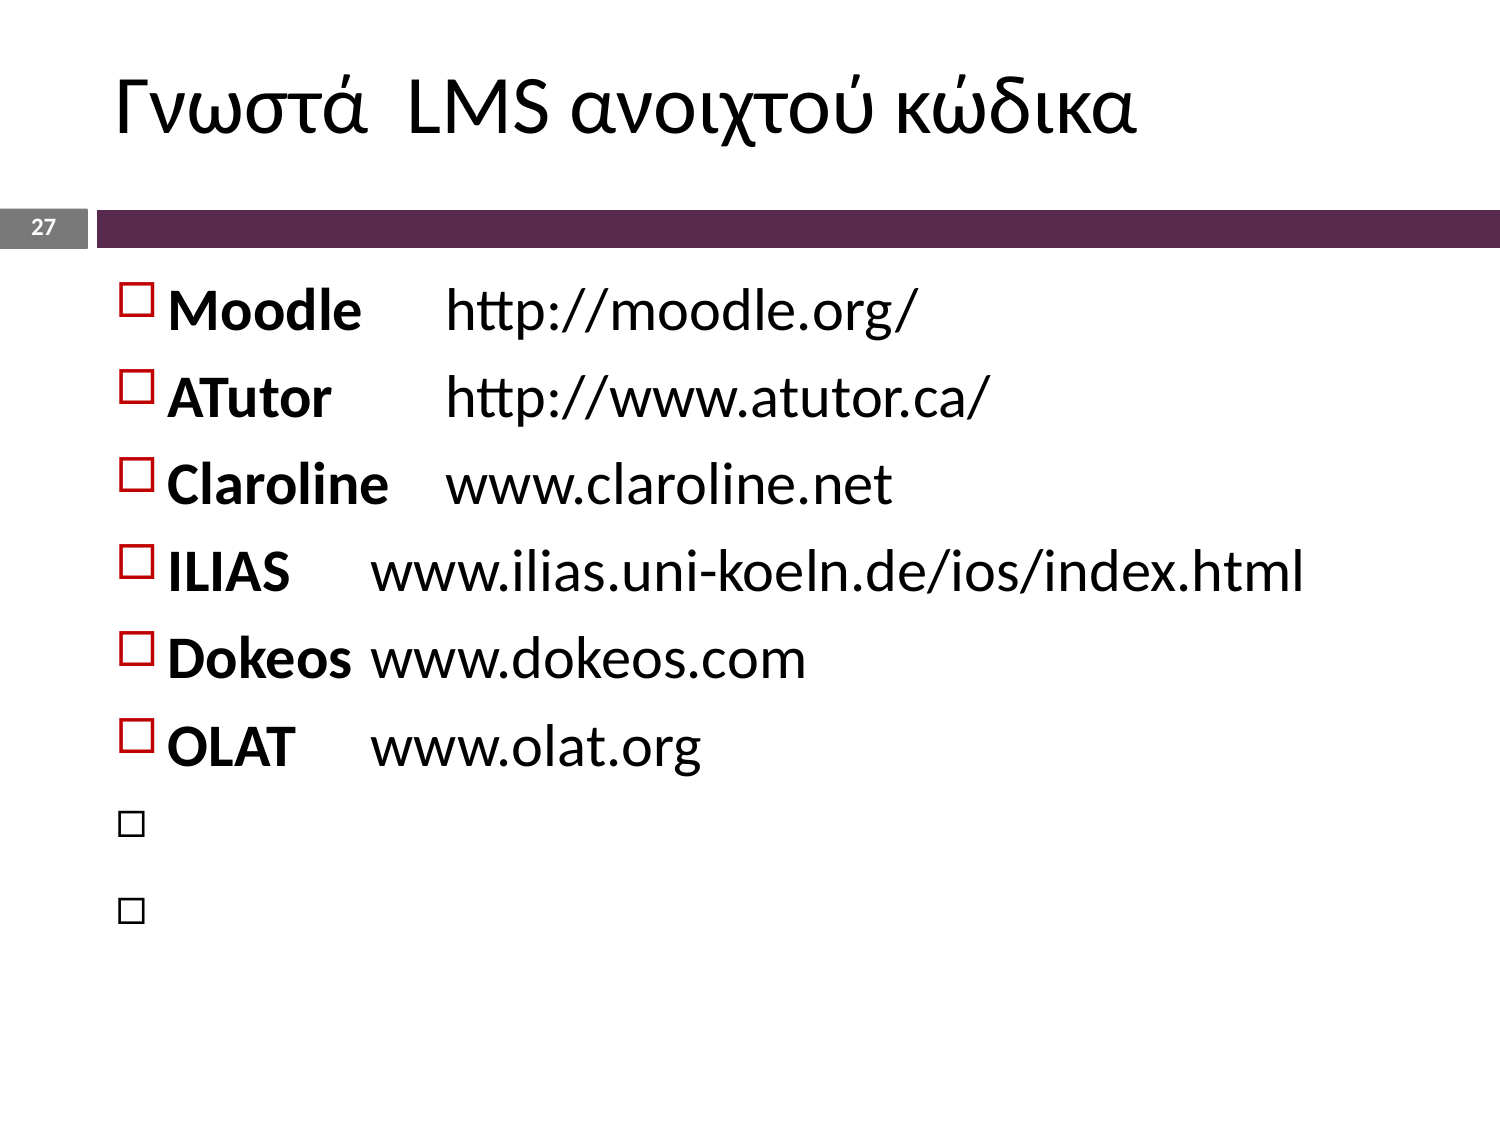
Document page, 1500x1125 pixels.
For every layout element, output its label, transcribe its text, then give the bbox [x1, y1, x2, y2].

title Γνωστά LMS ανοιχτού κώδικα [100, 19, 1438, 182]
list Moodle http://moodle.org/ ATutor http://www.atutor.ca/ Claroline www.claroline.net ILIAS www.ilias.uni-koeln.de/ios/index.html Dokeos www.dokeos.com OLAT www.olat.org [100, 262, 1438, 1000]
text_box 27 [0, 208, 88, 249]
